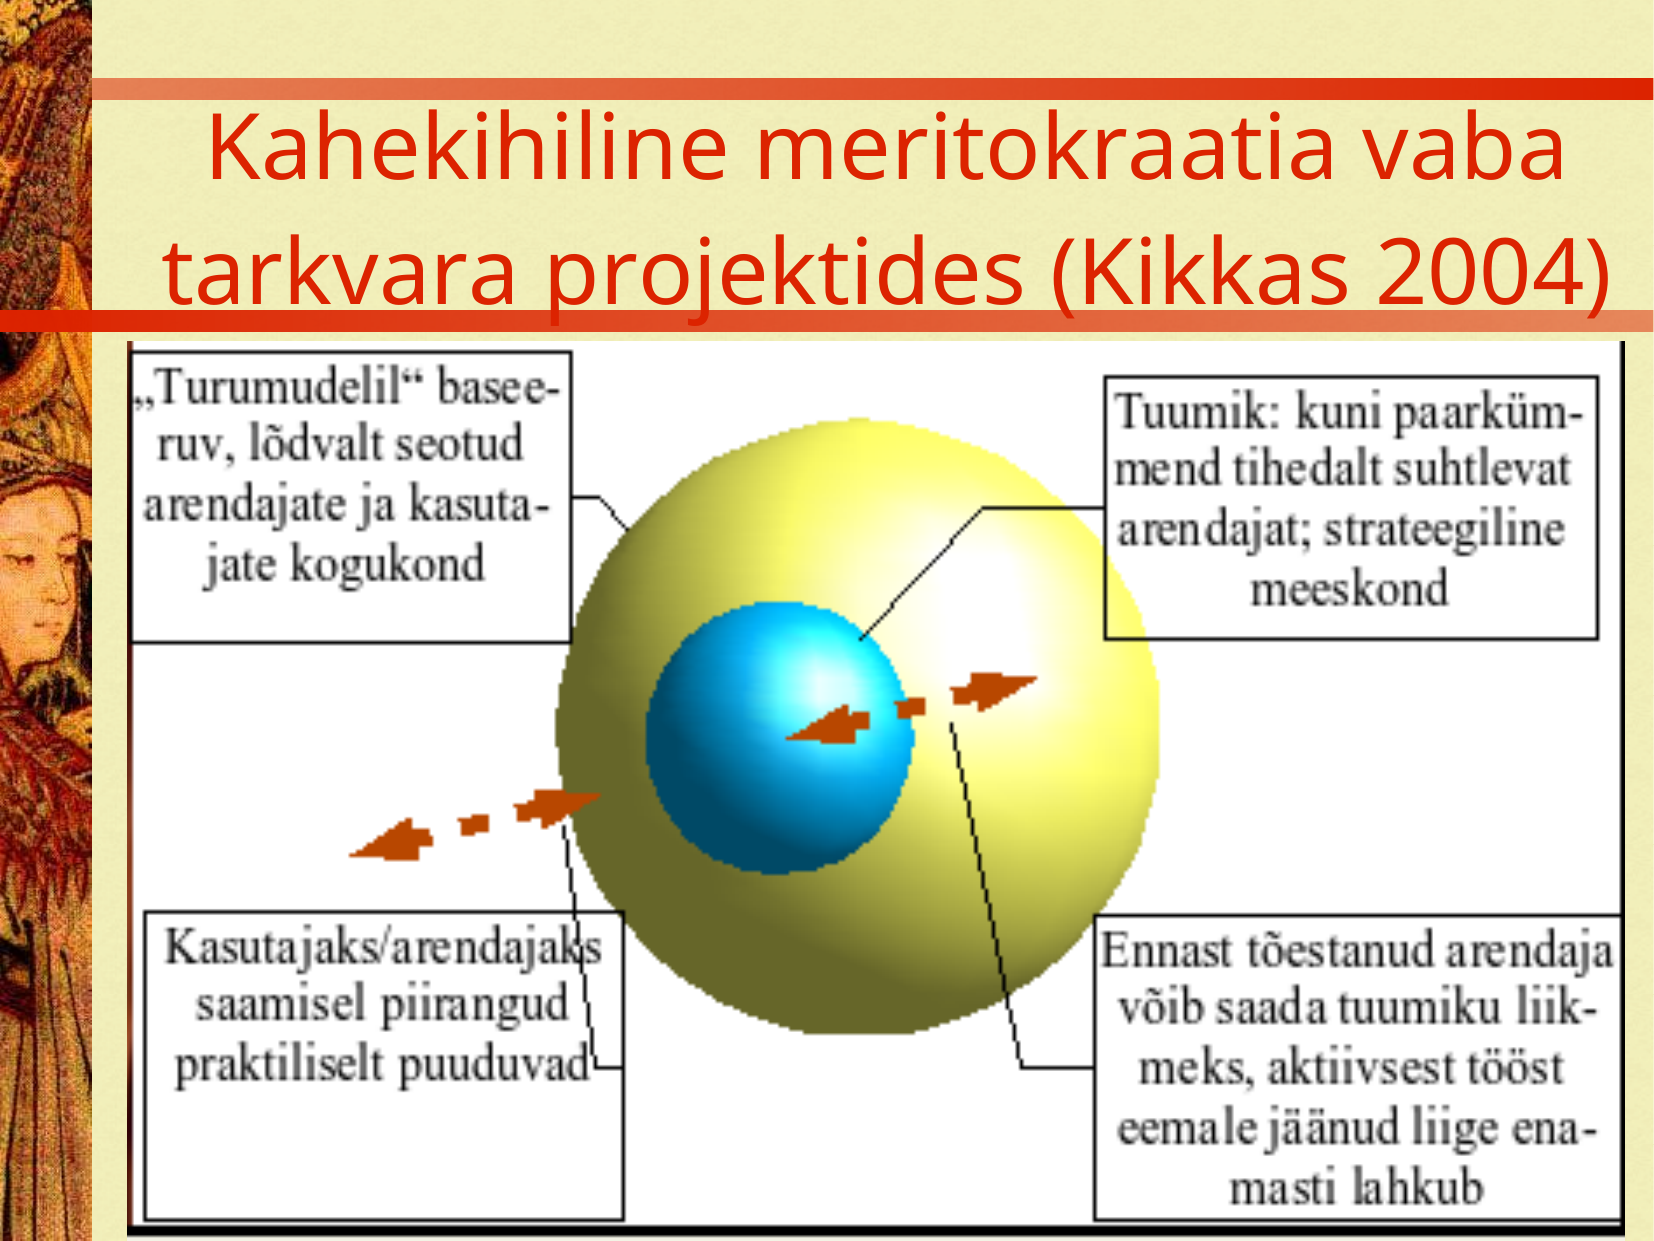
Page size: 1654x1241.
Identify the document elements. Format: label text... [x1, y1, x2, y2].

picture [0, 0, 1654, 310]
picture [0, 332, 1654, 1241]
title Kahekihiline meritokraatia vaba tarkvara projektides (Kikkas 2004) [121, 102, 1654, 311]
